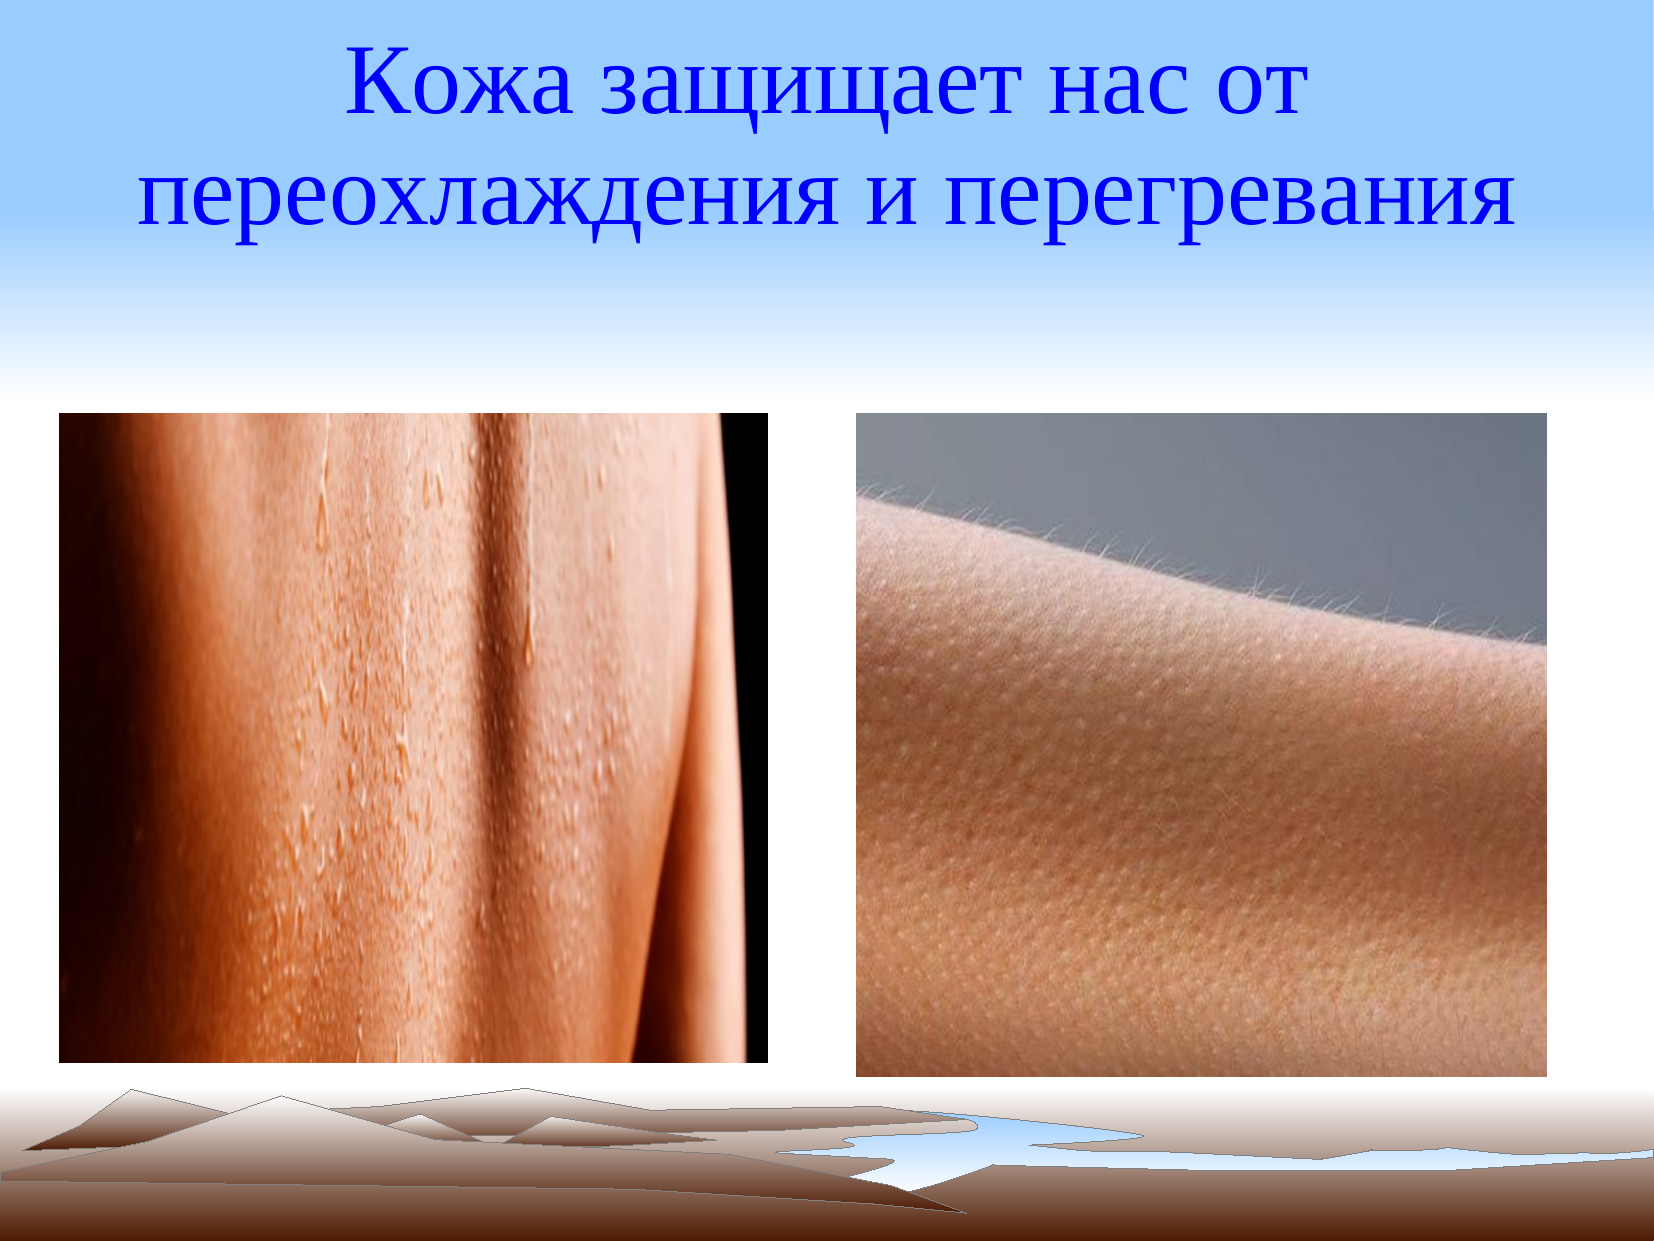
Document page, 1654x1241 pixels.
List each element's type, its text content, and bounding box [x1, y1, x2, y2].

picture [856, 413, 1547, 1077]
title Кожа защищает нас от переохлаждения и перегревания [121, 24, 1534, 247]
picture [59, 413, 768, 1063]
